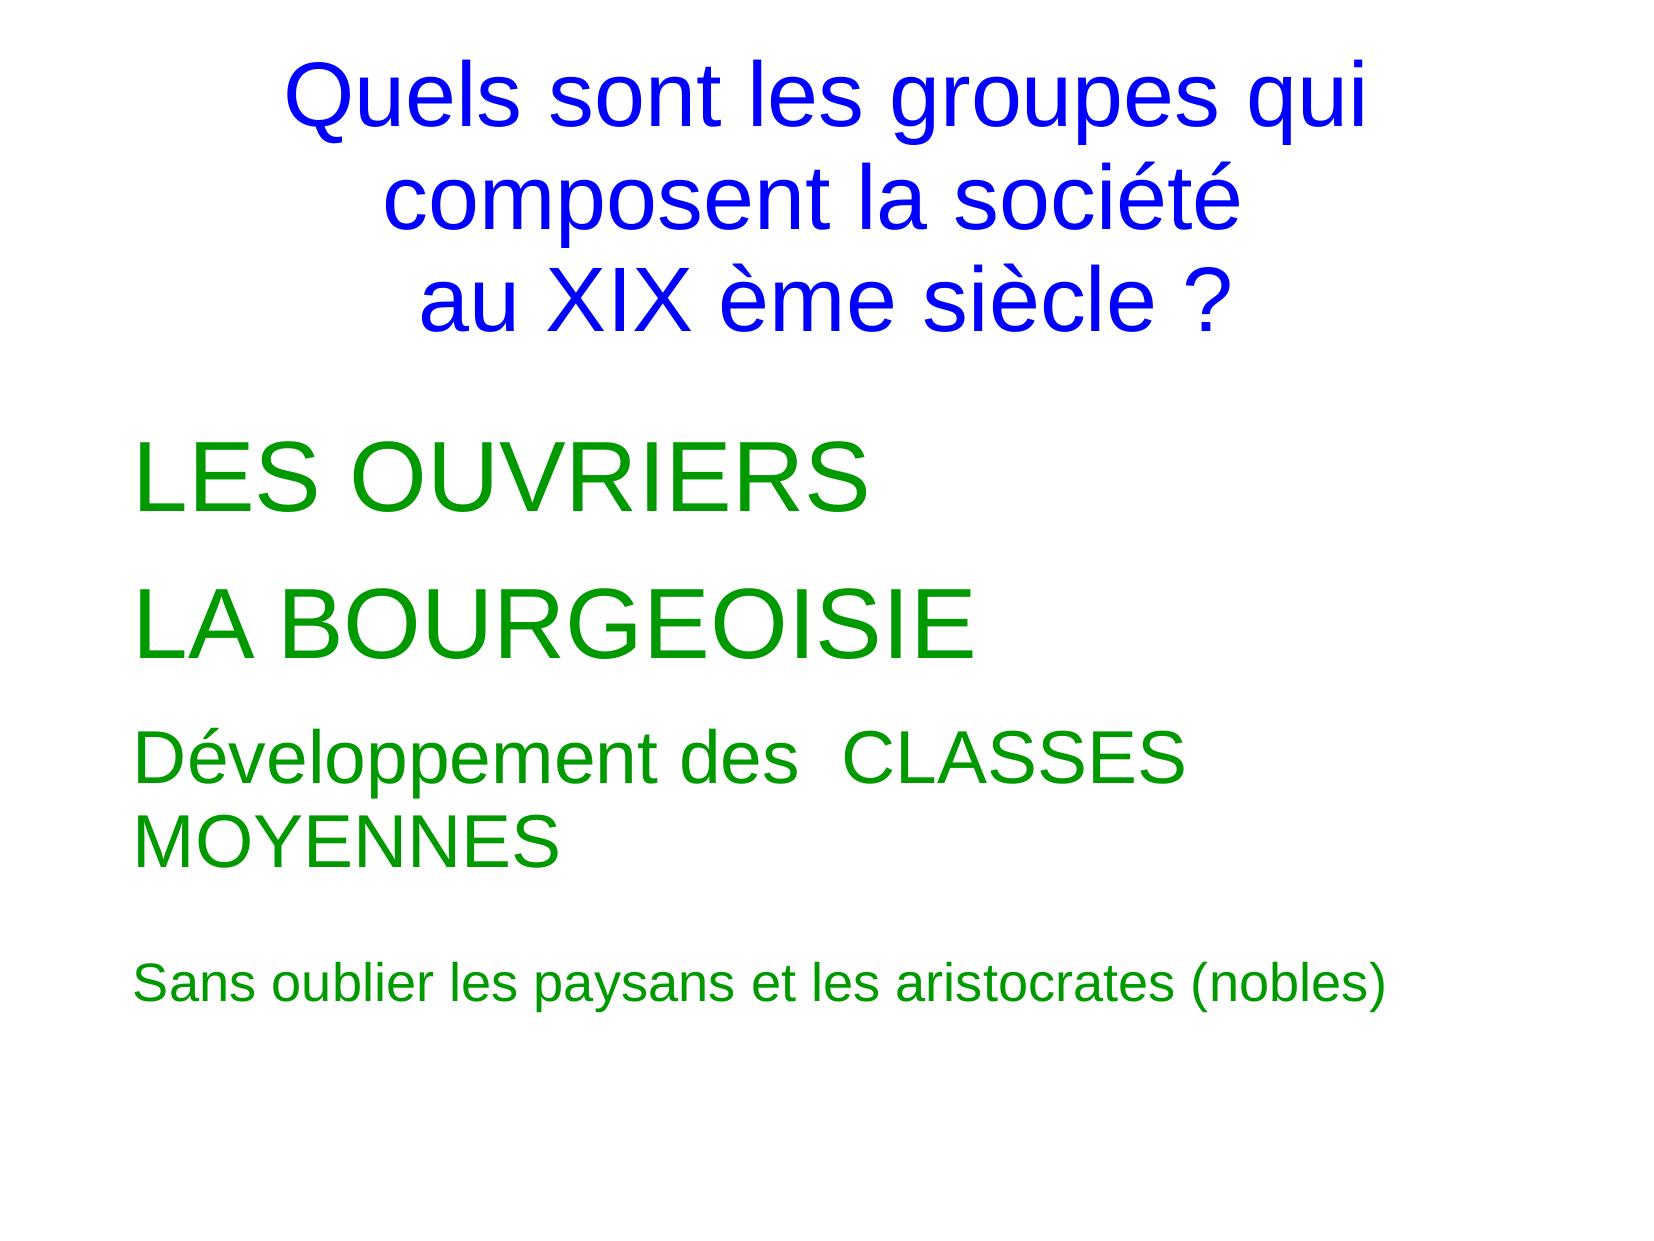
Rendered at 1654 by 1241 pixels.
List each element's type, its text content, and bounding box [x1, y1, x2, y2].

text_box Sans oublier les paysans et les aristocrates (nobles) [118, 944, 1565, 1128]
text_box LES OUVRIERS [118, 413, 1241, 540]
text_box LA BOURGEOISIE [118, 561, 1241, 688]
text_box Développement des CLASSES MOYENNES [118, 708, 1447, 892]
title Quels sont les groupes qui composent la société au XIX ème siècle ? [82, 43, 1571, 352]
